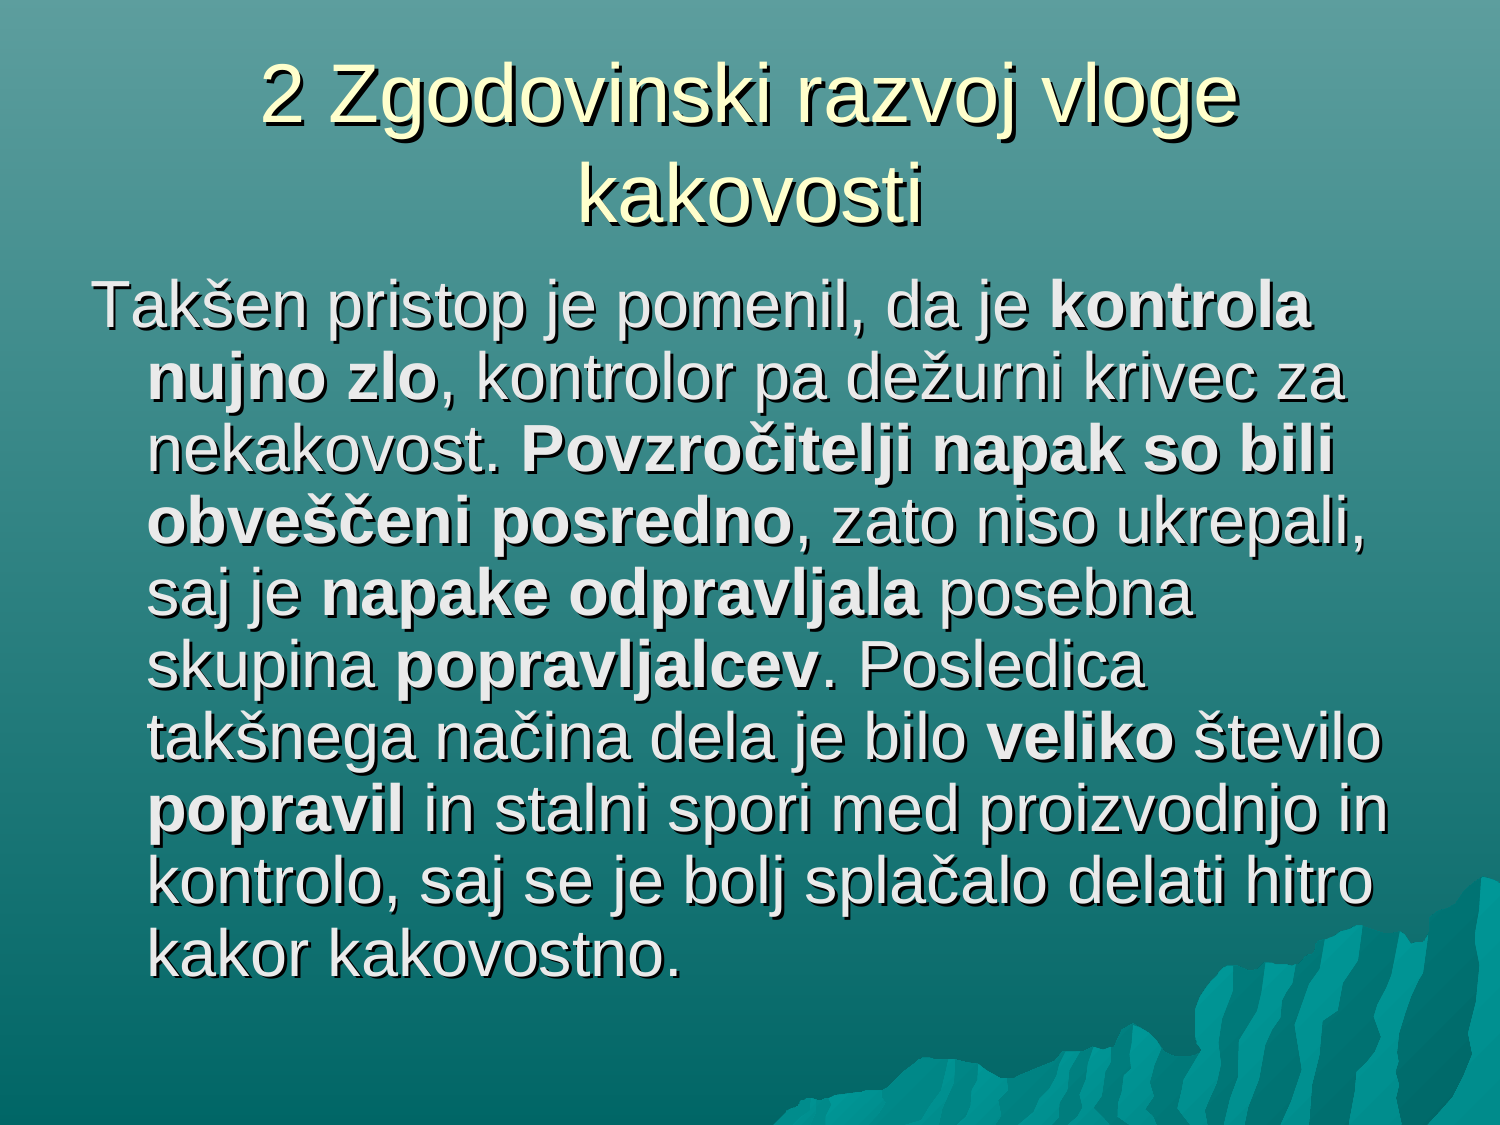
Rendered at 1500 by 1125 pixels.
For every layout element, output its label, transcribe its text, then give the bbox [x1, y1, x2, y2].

title 2 Zgodovinski razvoj vloge kakovosti [75, 31, 1426, 247]
list Takšen pristop je pomenil, da je kontrola nujno zlo, kontrolor pa dežurni krivec za nekakovost. Povzročitelji napak so bili obveščeni posredno, zato niso ukrepali, saj je napake odpravljala posebna skupina popravljalcev. Posledica takšnega načina dela je bilo veliko število popravil in stalni spori med proizvodnjo in kontrolo, saj se je bolj splačalo delati hitro kakor kakovostno. [75, 262, 1426, 1006]
